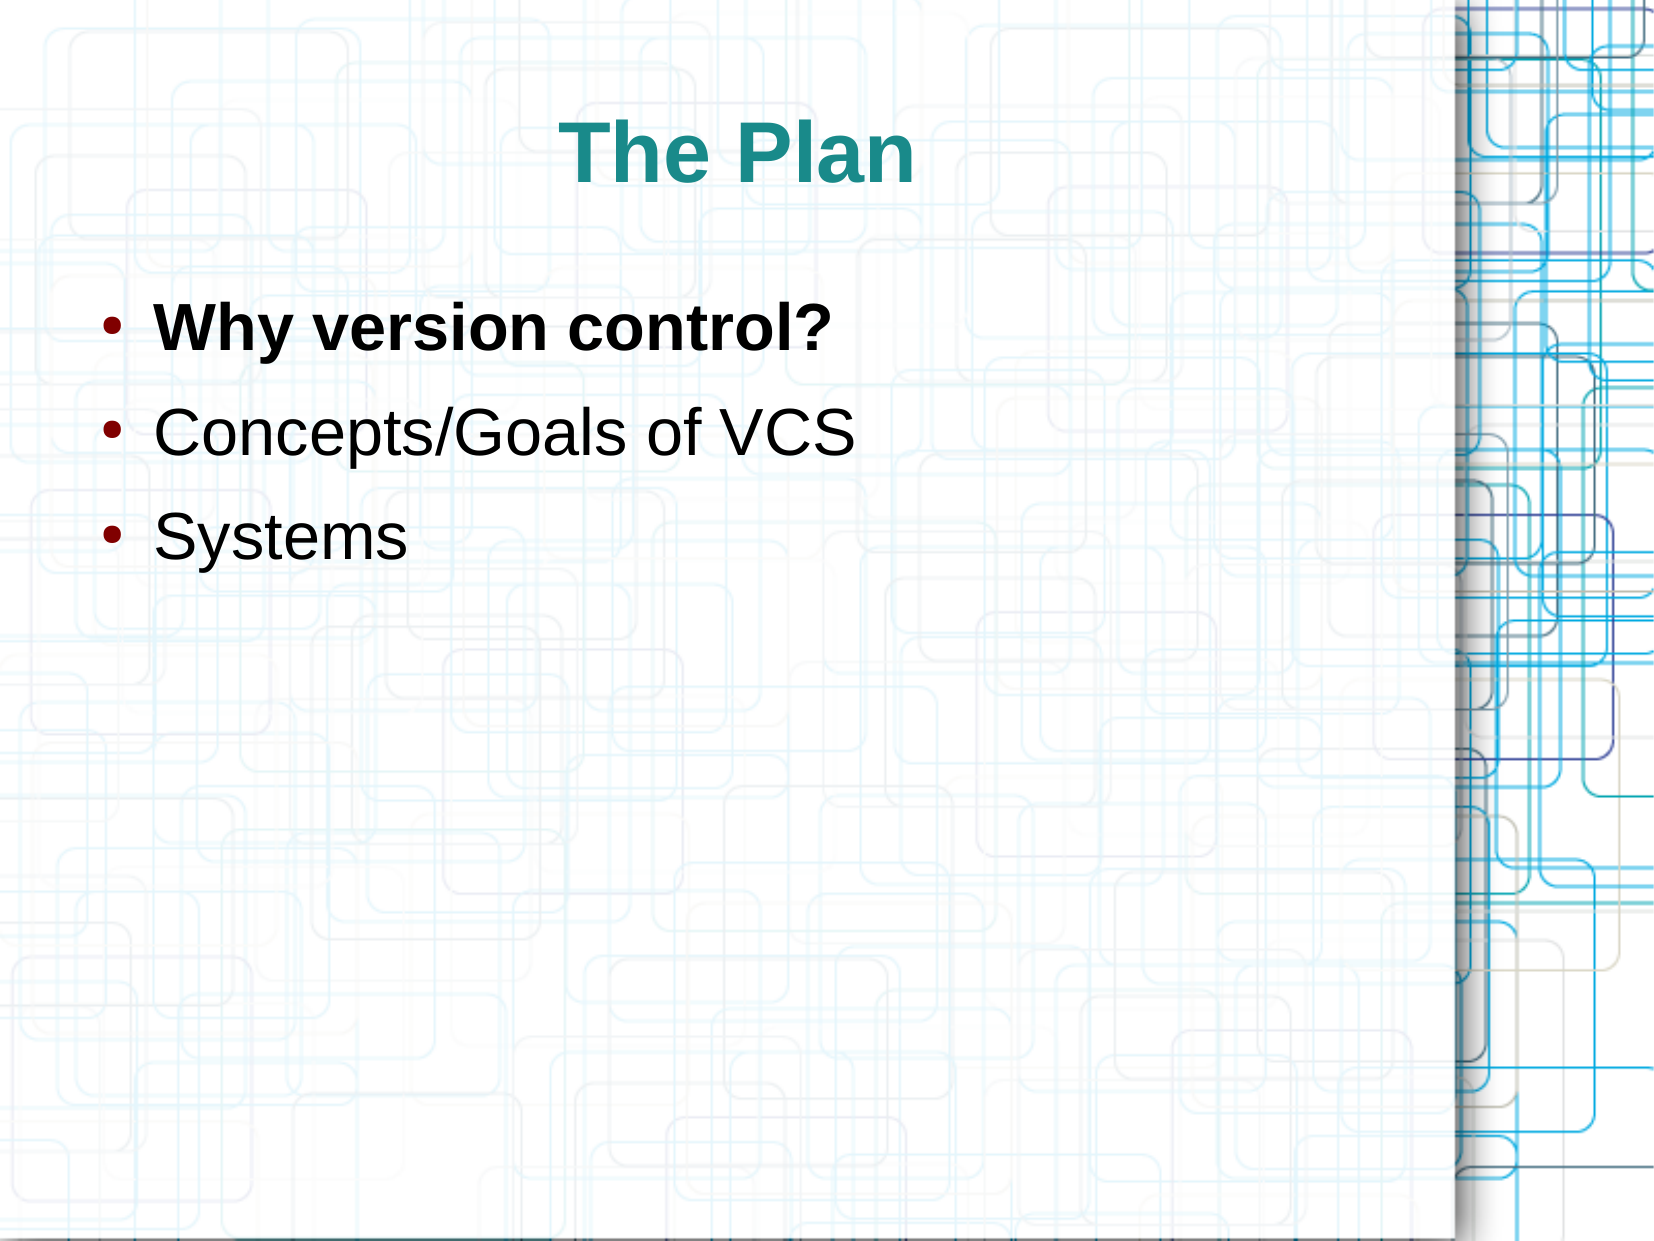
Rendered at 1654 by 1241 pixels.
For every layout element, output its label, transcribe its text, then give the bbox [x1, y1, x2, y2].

title The Plan [59, 49, 1418, 257]
list Why version control? Concepts/Goals of VCS Systems [82, 290, 1538, 1010]
picture [0, 0, 1654, 1241]
